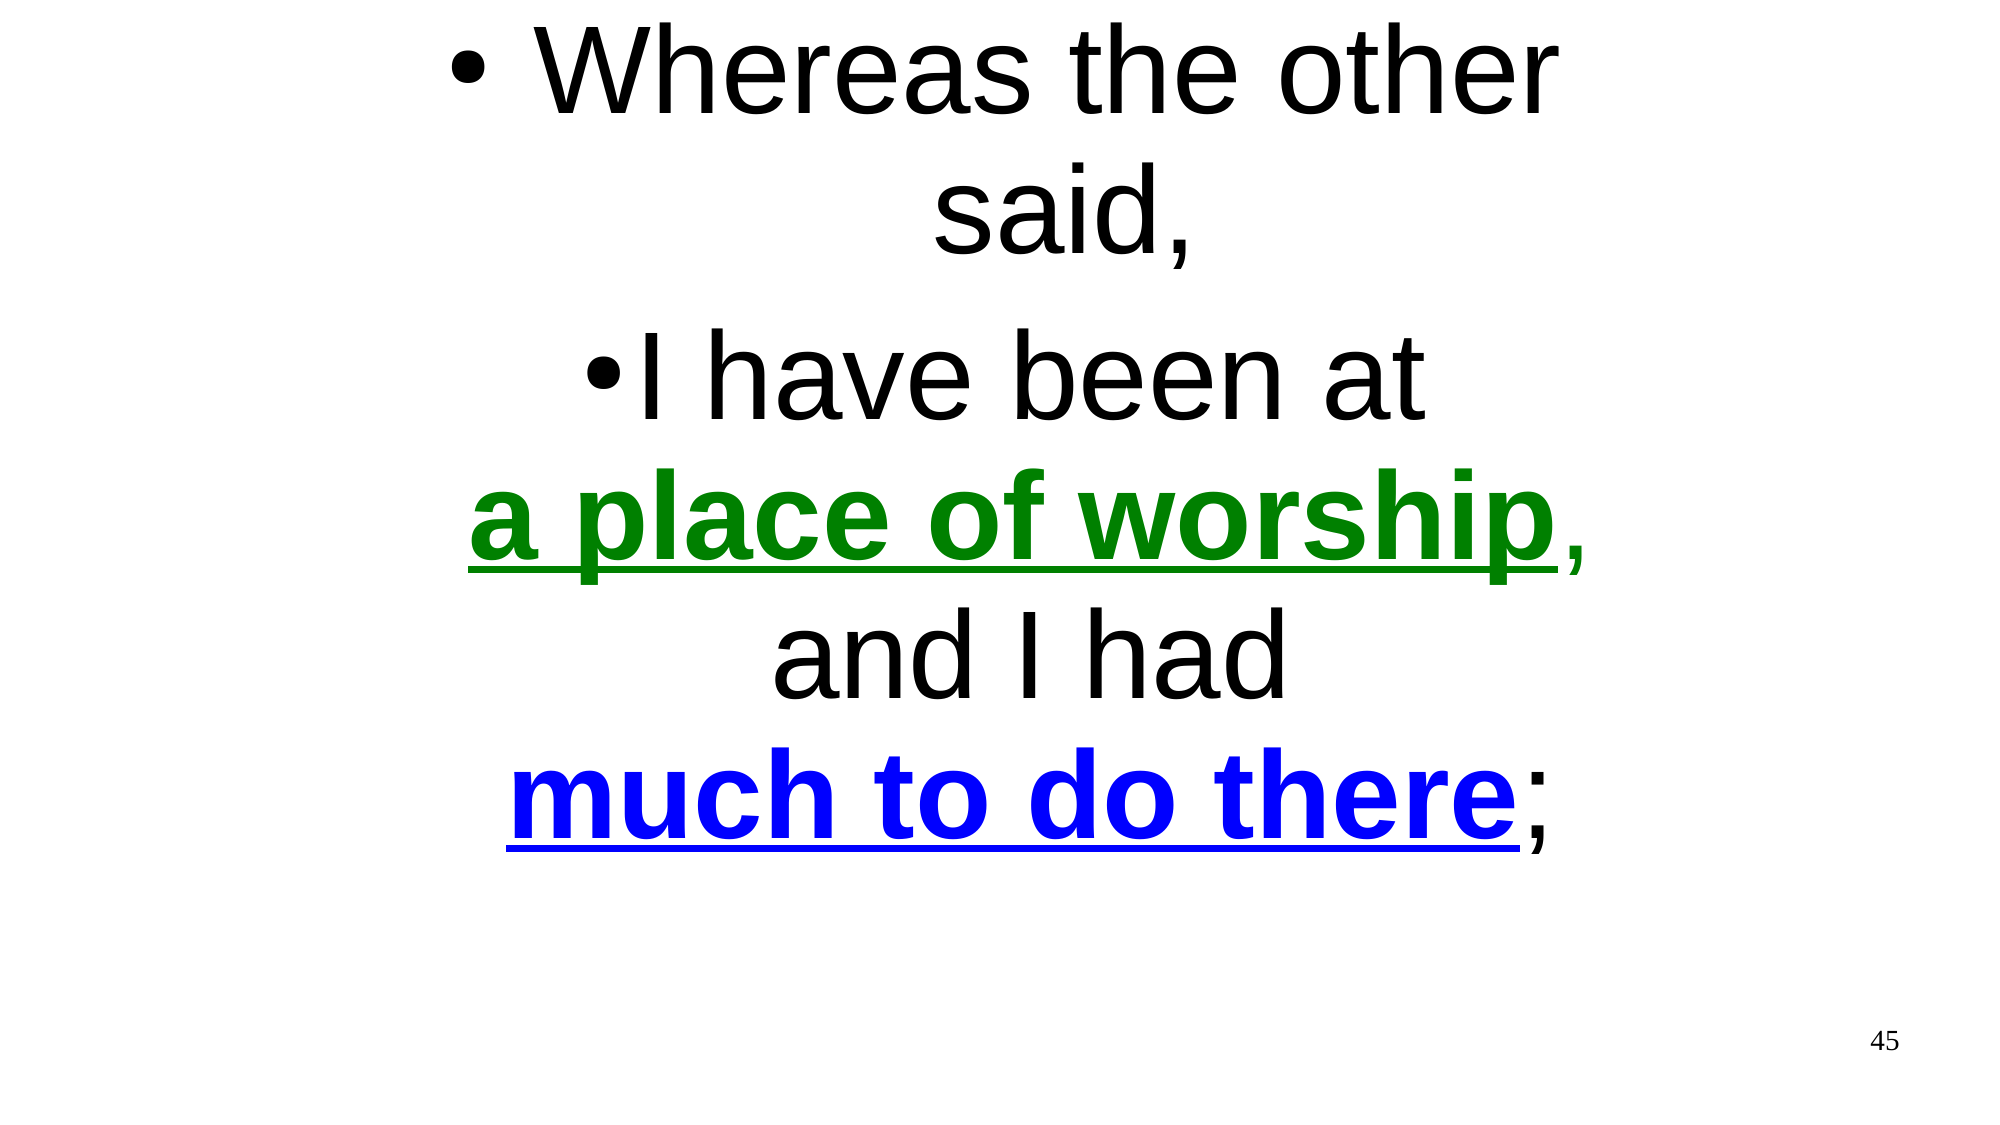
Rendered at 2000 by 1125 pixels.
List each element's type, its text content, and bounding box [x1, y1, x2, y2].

list Whereas the other said, I have been at a place of worship, and I had much to do there; [37, 0, 1988, 1088]
